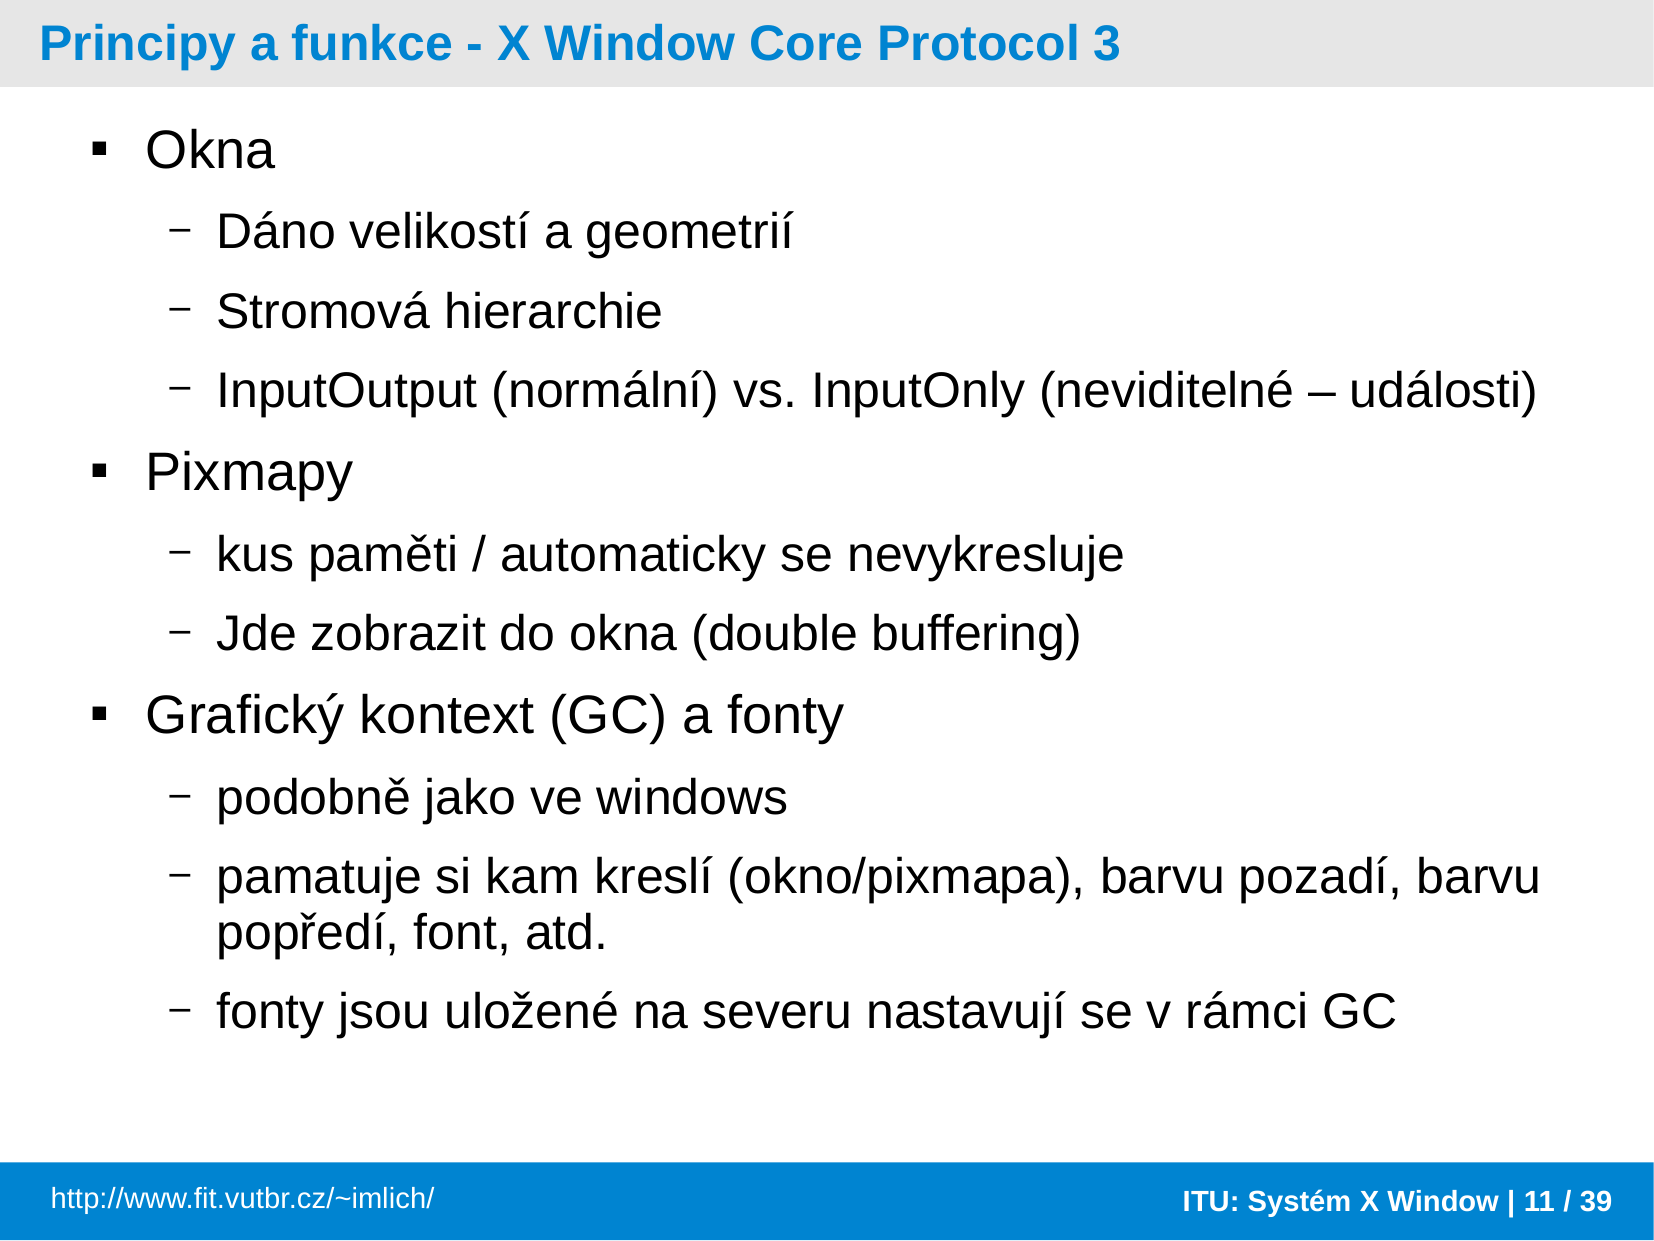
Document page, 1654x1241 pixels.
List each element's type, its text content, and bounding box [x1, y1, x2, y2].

list Okna Dáno velikostí a geometrií Stromová hierarchie InputOutput (normální) vs. InputOnly (neviditelné – události) Pixmapy kus paměti / automaticky se nevykresluje Jde zobrazit do okna (double buffering) Grafický kontext (GC) a fonty podobně jako ve windows pamatuje si kam kreslí (okno/pixmapa), barvu pozadí, barvu popředí, font, atd. fonty jsou uložené na severu nastavují se v rámci GC [75, 119, 1564, 1111]
title Principy a funkce - X Window Core Protocol 3 [39, 0, 1615, 148]
